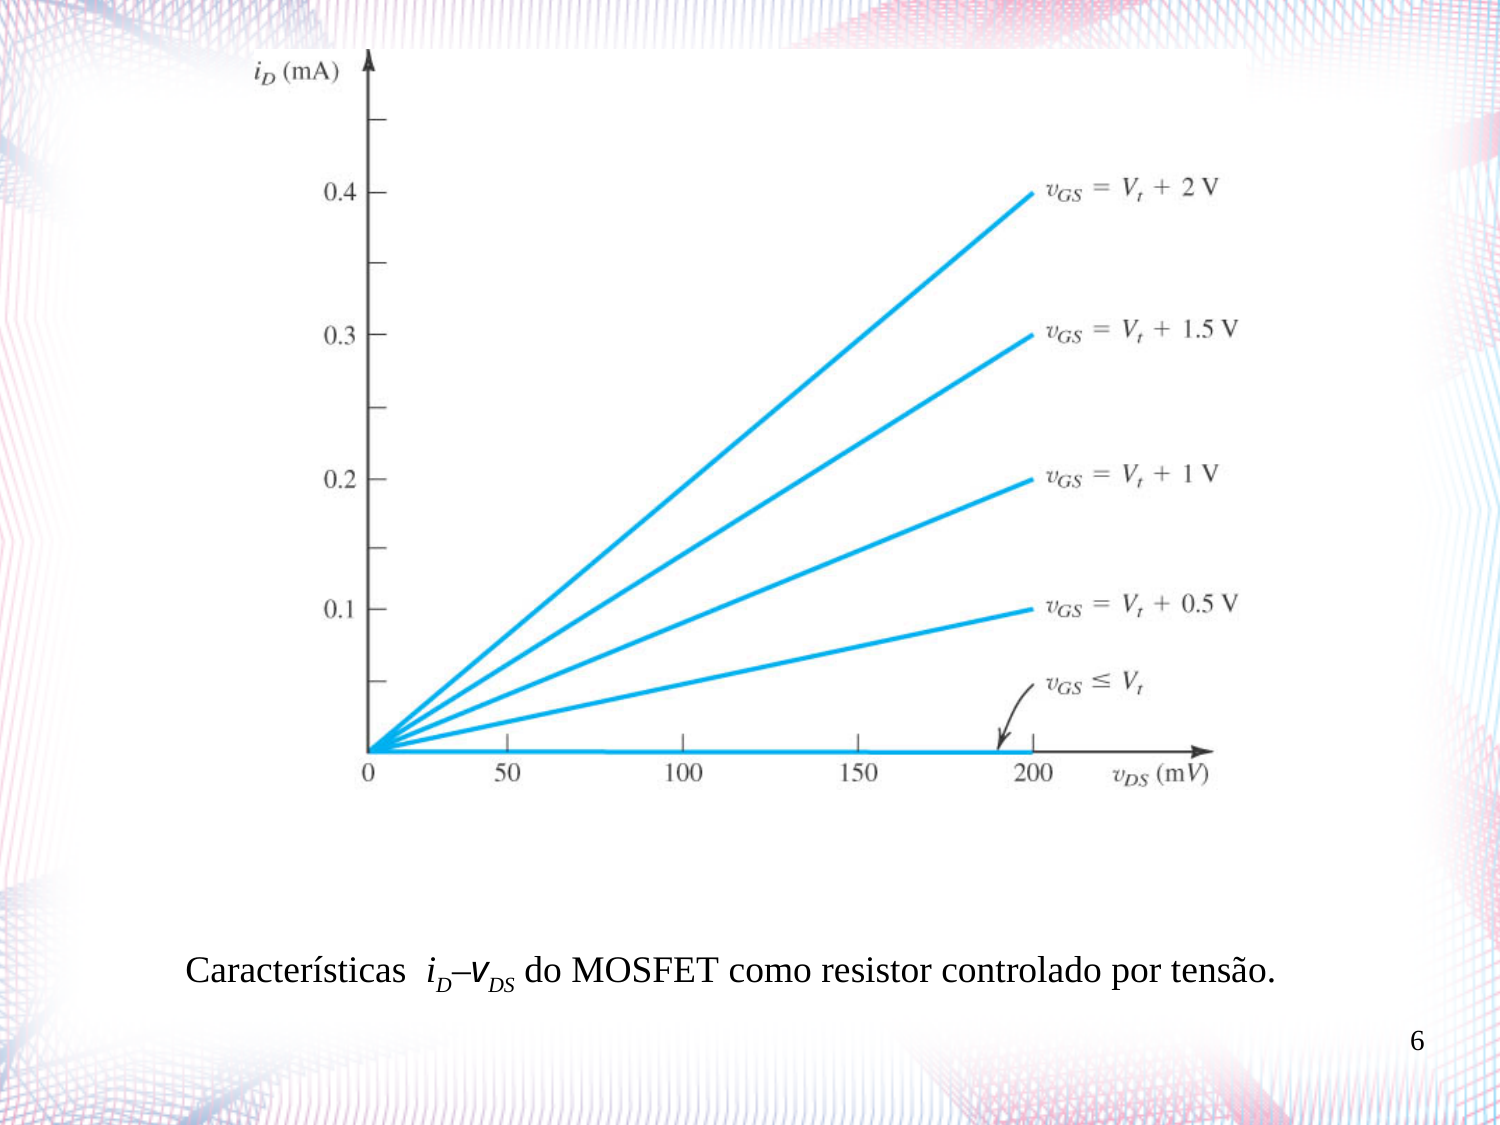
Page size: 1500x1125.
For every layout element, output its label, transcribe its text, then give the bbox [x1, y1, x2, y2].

picture [0, 0, 1500, 1125]
text_box Características iD–vDS do MOSFET como resistor controlado por tensão. [149, 937, 1313, 1005]
